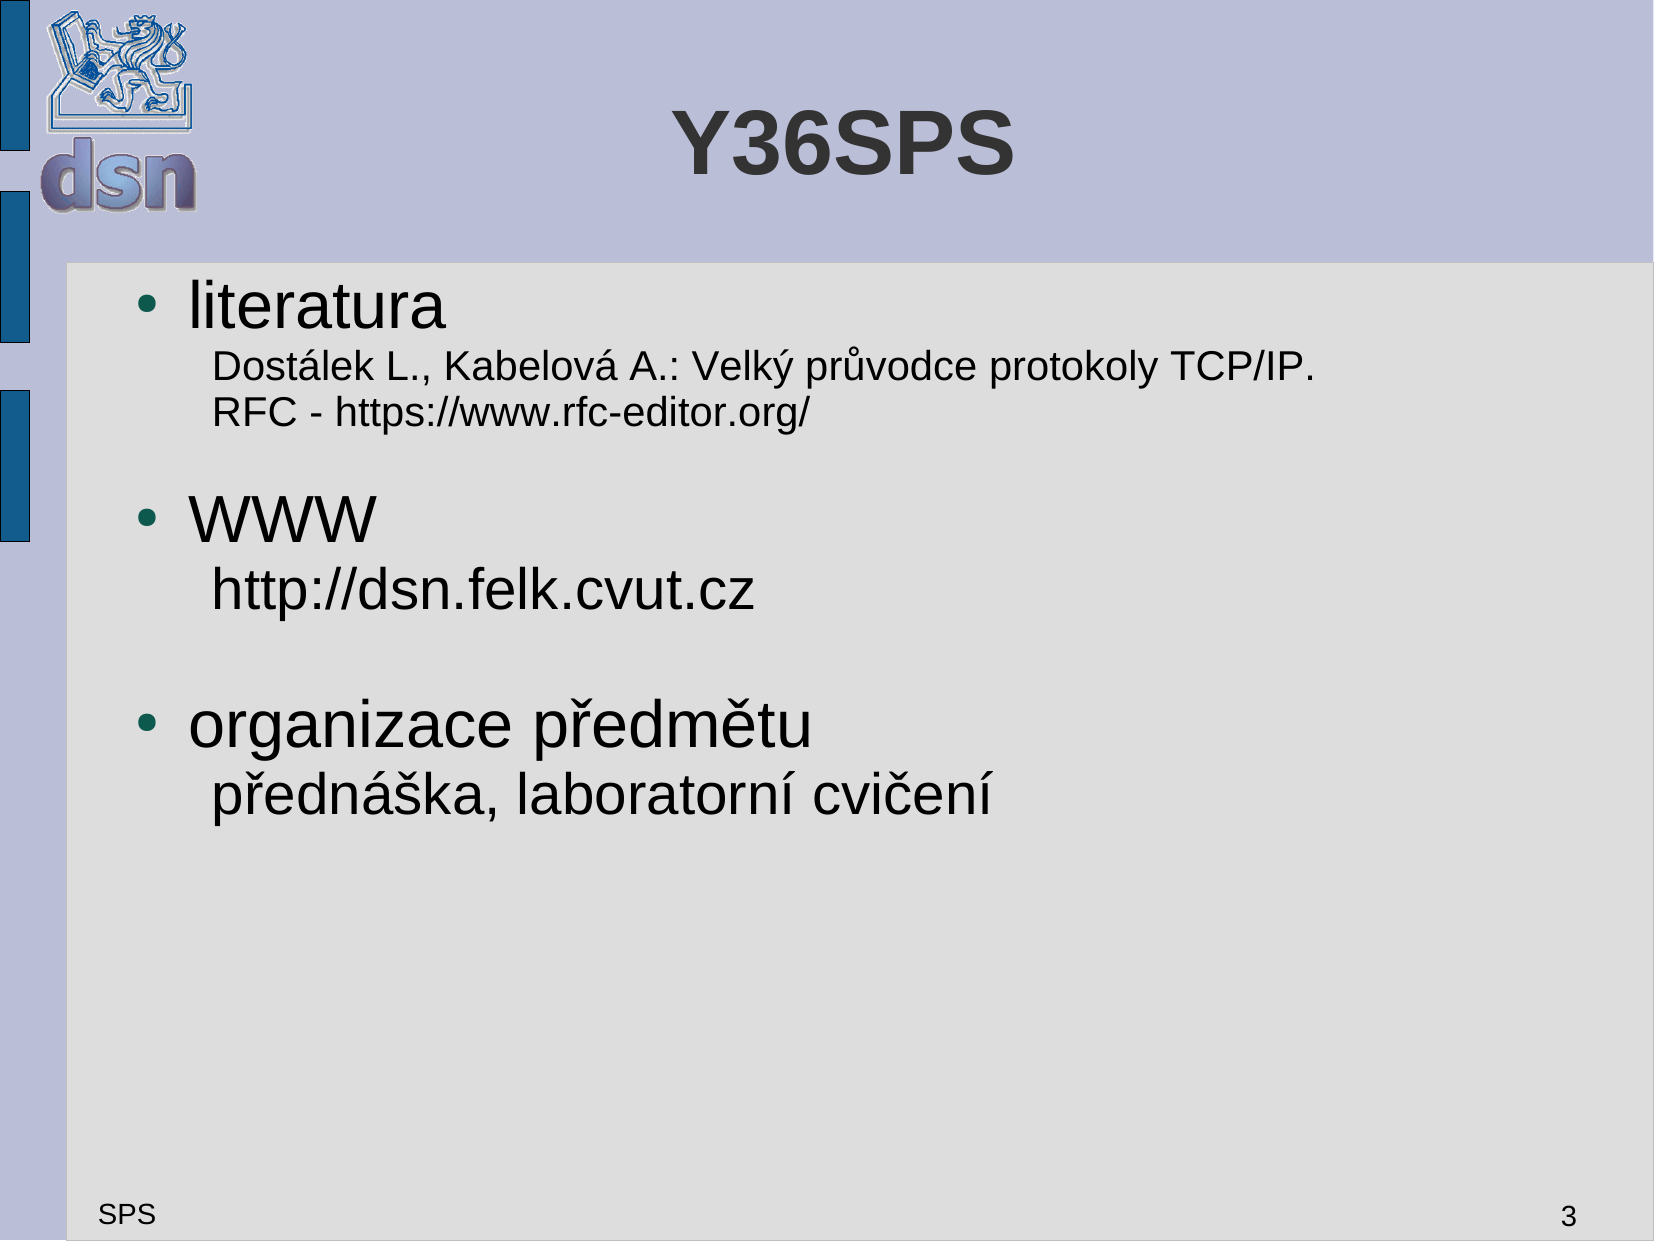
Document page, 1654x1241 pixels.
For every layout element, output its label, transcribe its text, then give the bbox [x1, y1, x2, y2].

title Y36SPS [210, 39, 1478, 247]
picture [10, 10, 223, 230]
list literatura Dostálek L., Kabelová A.: Velký průvodce protokoly TCP/IP. RFC - https://www.rfc-editor.org/ WWW http://dsn.felk.cvut.cz organizace předmětu přednáška, laboratorní cvičení [117, 267, 1530, 1049]
